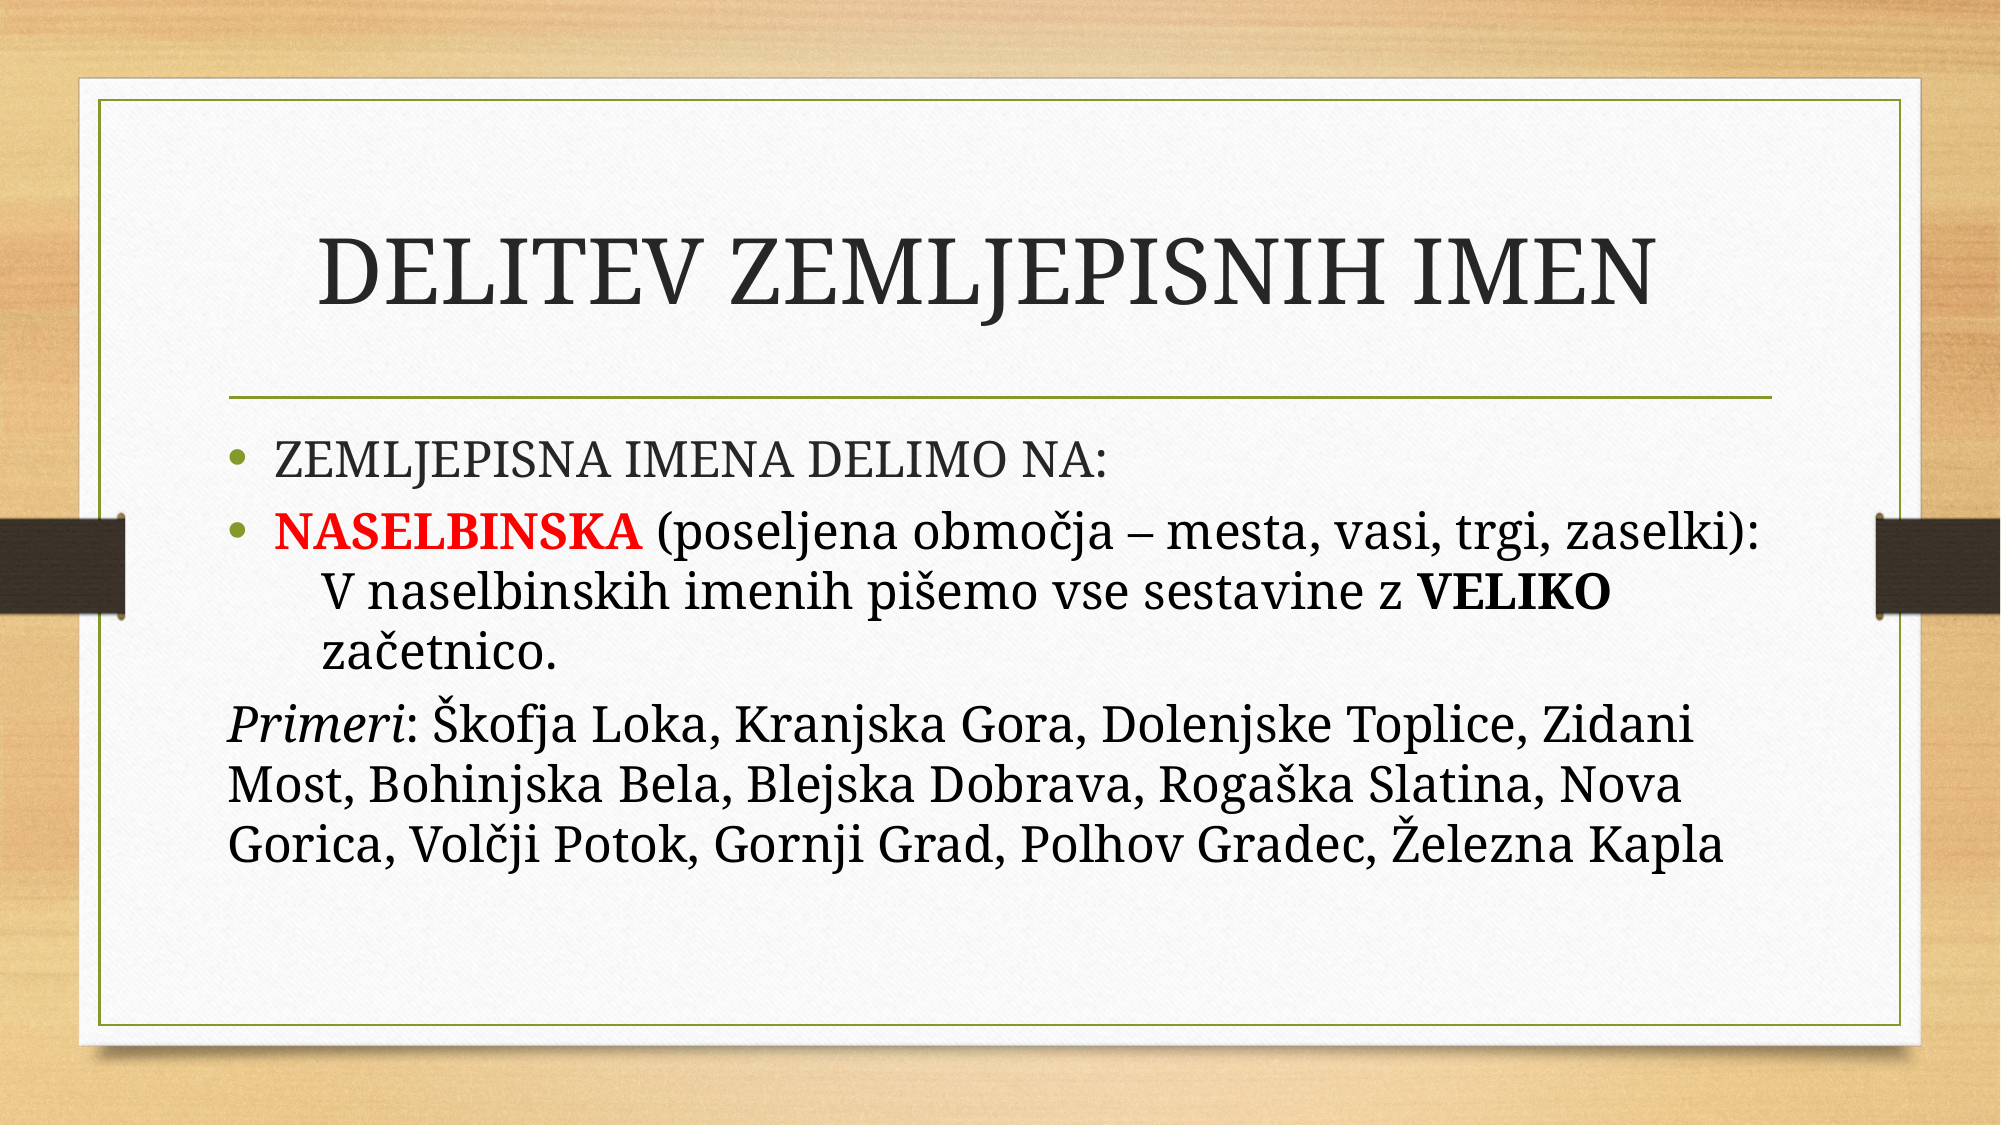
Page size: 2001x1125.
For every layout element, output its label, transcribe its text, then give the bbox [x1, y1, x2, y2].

list ZEMLJEPISNA IMENA DELIMO NA: NASELBINSKA (poseljena območja – mesta, vasi, trgi, zaselki): V naselbinskih imenih pišemo vse sestavine z VELIKO začetnico. Primeri: Škofja Loka, Kranjska Gora, Dolenjske Toplice, Zidani Most, Bohinjska Bela, Blejska Dobrava, Rogaška Slatina, Nova Gorica, Volčji Potok, Gornji Grad, Polhov Gradec, Železna Kapla [212, 419, 1788, 964]
title DELITEV ZEMLJEPISNIH IMEN [212, 161, 1788, 376]
